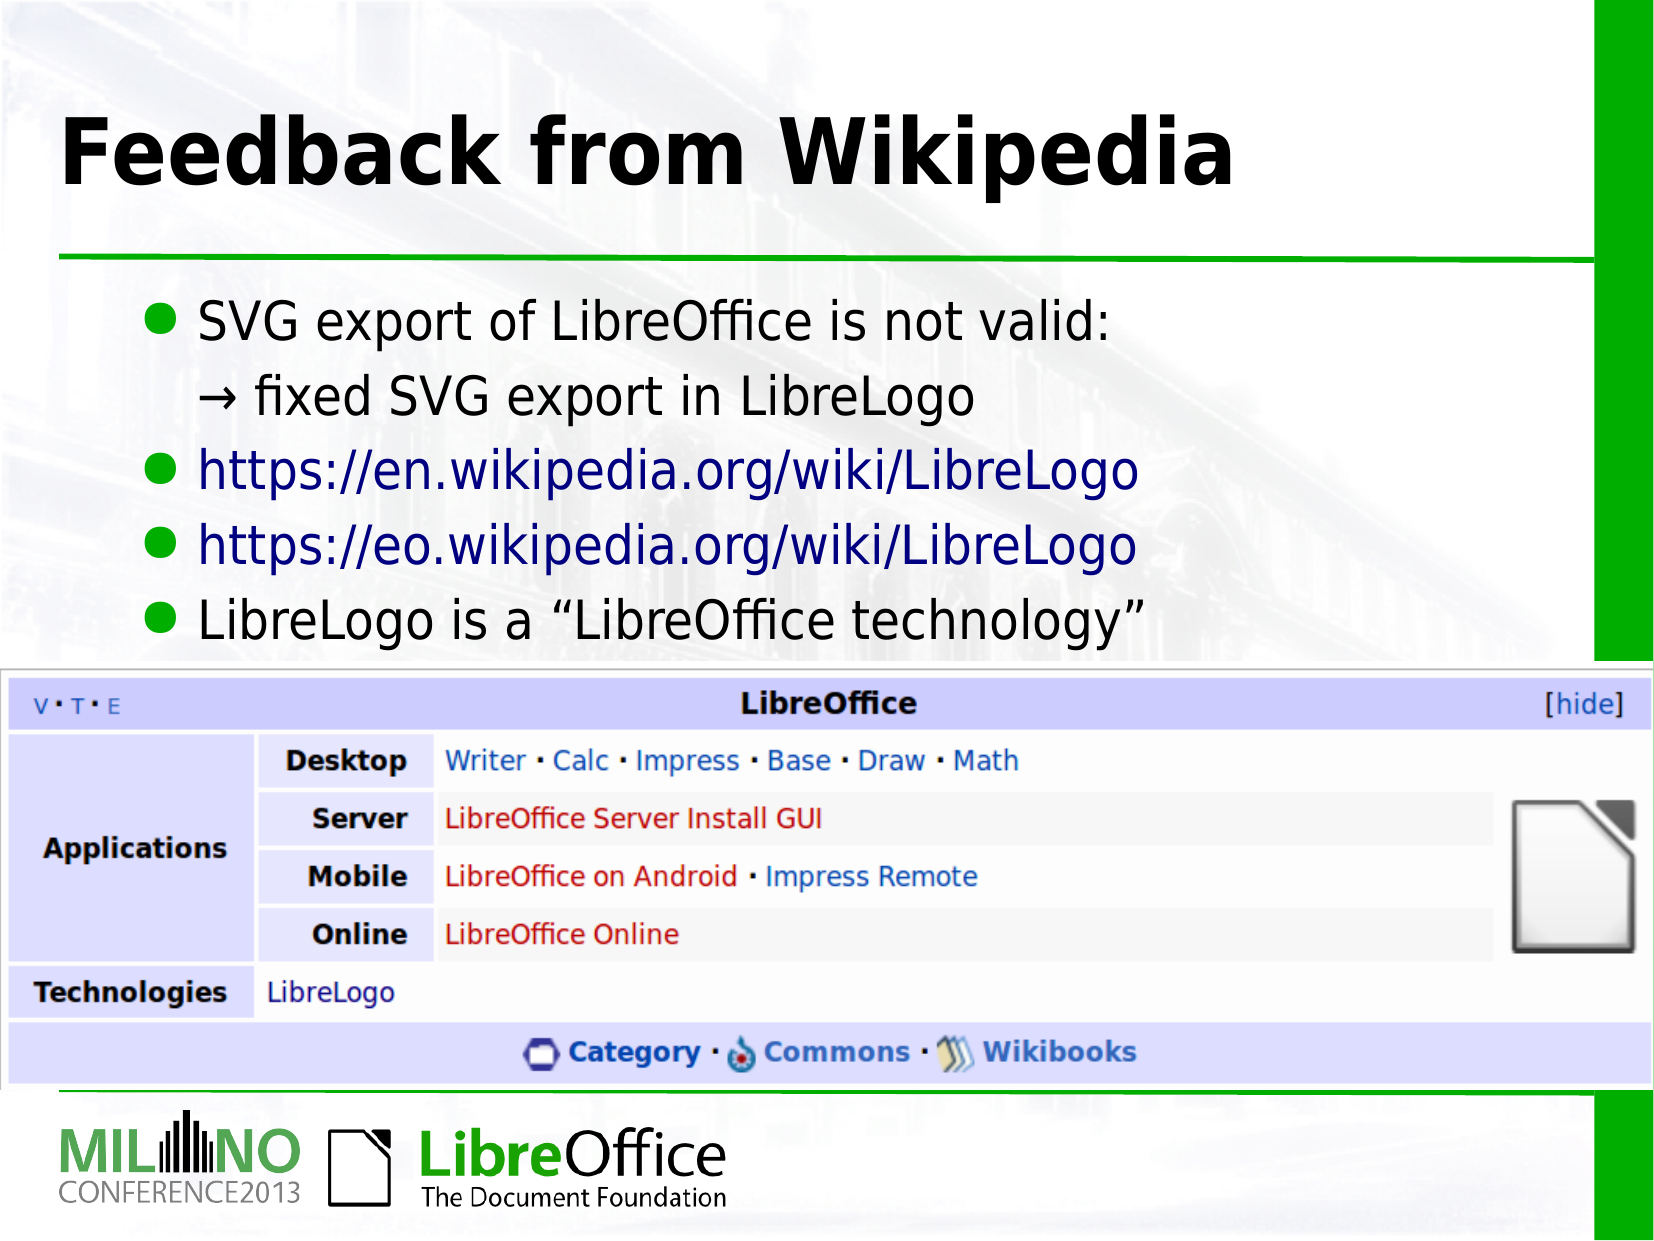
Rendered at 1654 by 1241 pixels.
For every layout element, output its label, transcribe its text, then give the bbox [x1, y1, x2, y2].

list SVG export of LibreOffice is not valid: → fixed SVG export in LibreLogo https://en.wikipedia.org/wiki/LibreLogo https://eo.wikipedia.org/wiki/LibreLogo LibreLogo is a “LibreOffice technology” [35, 290, 1524, 661]
title Feedback from Wikipedia [59, 49, 1548, 257]
picture [0, 0, 1653, 1241]
